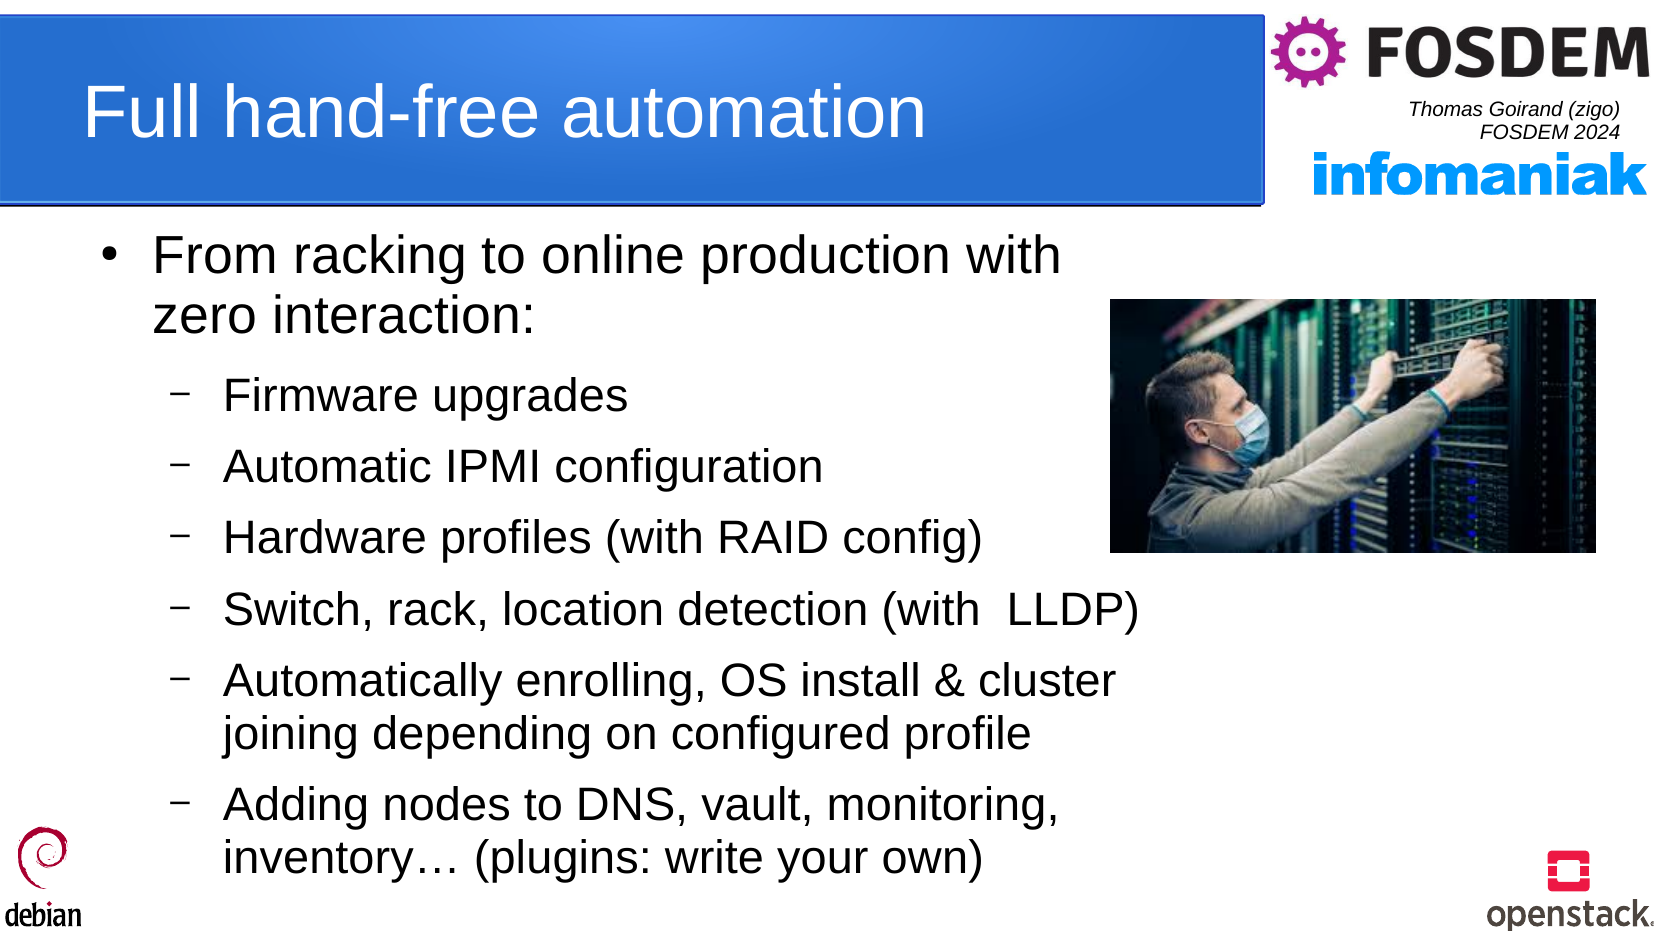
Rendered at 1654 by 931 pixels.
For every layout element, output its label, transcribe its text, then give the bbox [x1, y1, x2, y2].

list From racking to online production with zero interaction: Firmware upgrades Automatic IPMI configuration Hardware profiles (with RAID config) Switch, rack, location detection (with LLDP) Automatically enrolling, OS install & cluster joining depending on configured profile Adding nodes to DNS, vault, monitoring, inventory… (plugins: write your own) [82, 224, 1156, 886]
picture [1269, 14, 1651, 90]
title Full hand-free automation [82, 35, 1235, 189]
picture [1110, 299, 1596, 554]
picture [1314, 151, 1647, 195]
